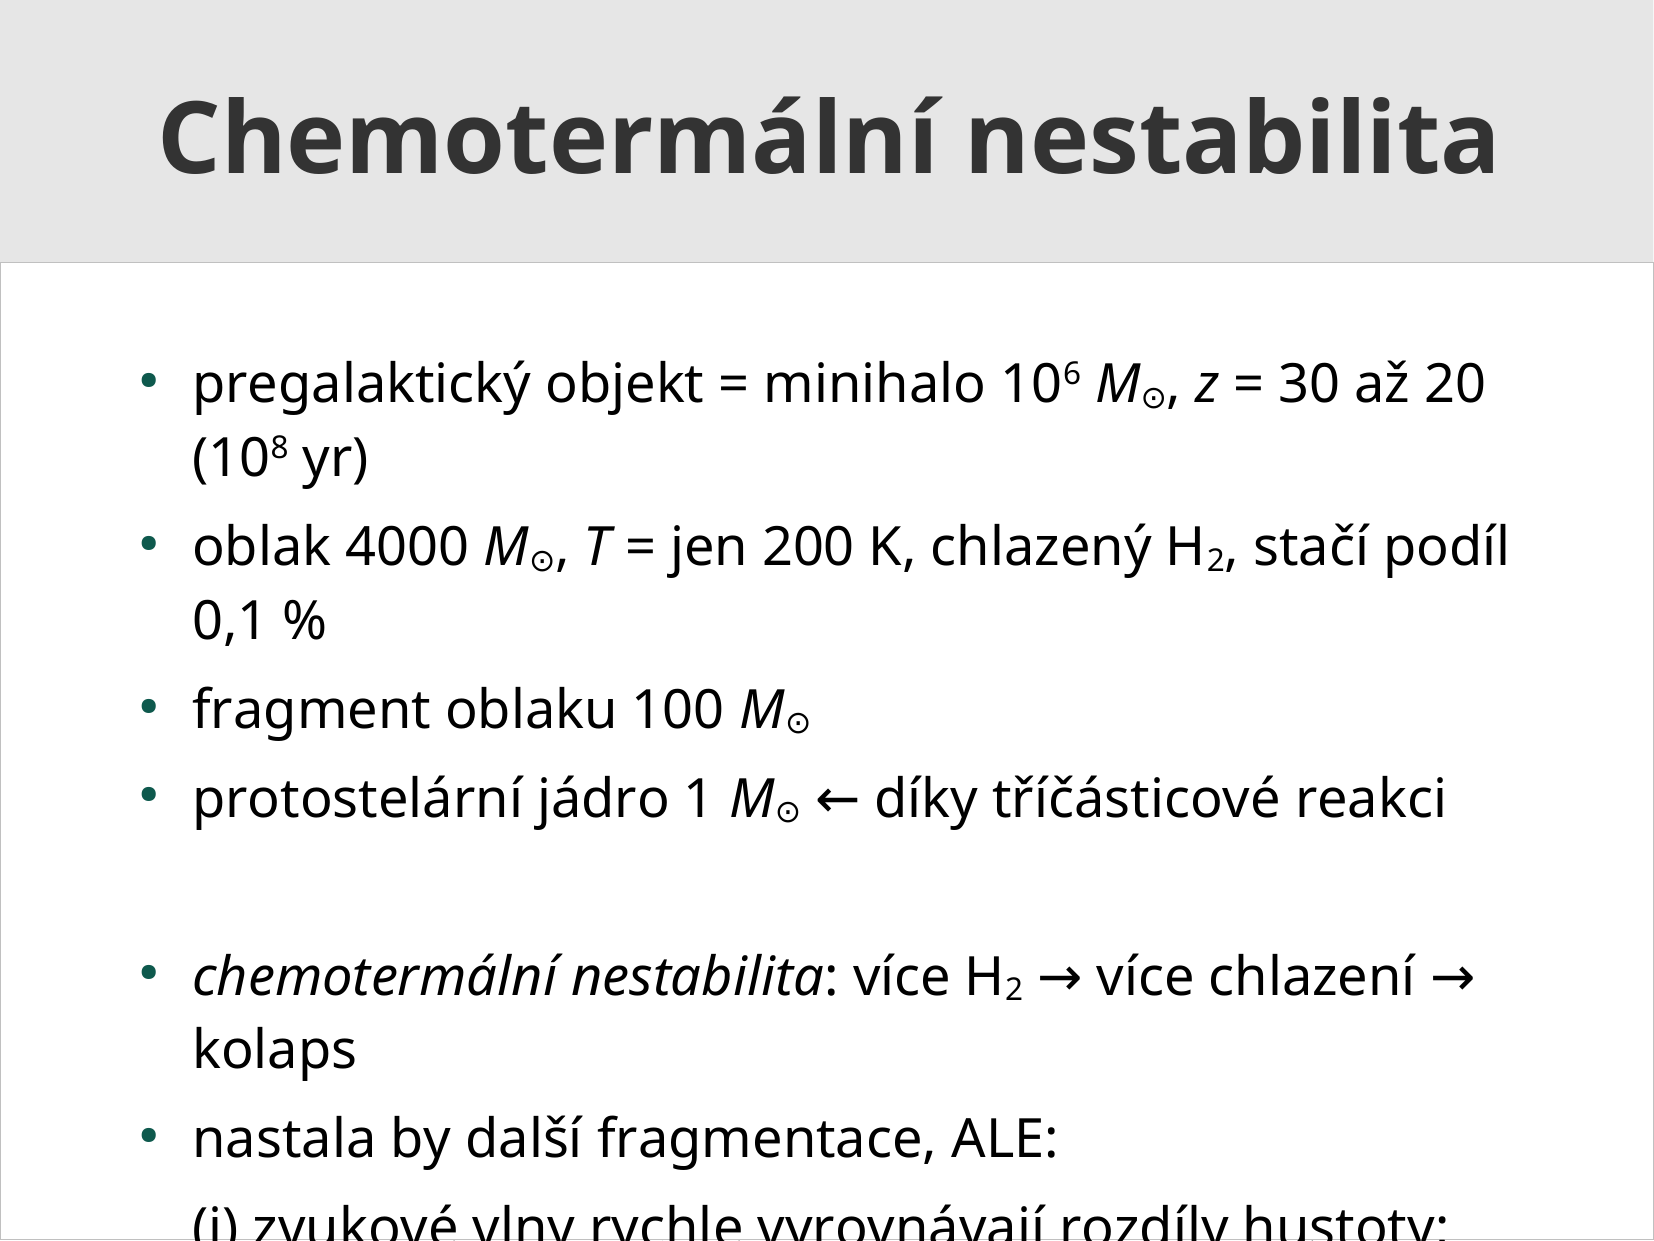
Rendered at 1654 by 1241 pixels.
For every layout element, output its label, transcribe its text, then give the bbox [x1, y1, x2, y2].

list pregalaktický objekt = minihalo 106 M⊙, z = 30 až 20 (108 yr) oblak 4000 M⊙, T = jen 200 K, chlazený H2, stačí podíl 0,1 % fragment oblaku 100 M⊙ protostelární jádro 1 M⊙ ← díky tříčásticové reakci chemotermální nestabilita: více H2 → více chlazení → kolaps nastala by další fragmentace, ALE: (i) zvukové vlny rychle vyrovnávají rozdíly hustoty; (ii) husté, opticky tlusté prostředí zabrání ochlazování; (iii) celé jádro se nakonec stane molekulární, není kde brát. [121, 344, 1576, 1241]
title Chemotermální nestabilita [124, 31, 1537, 239]
